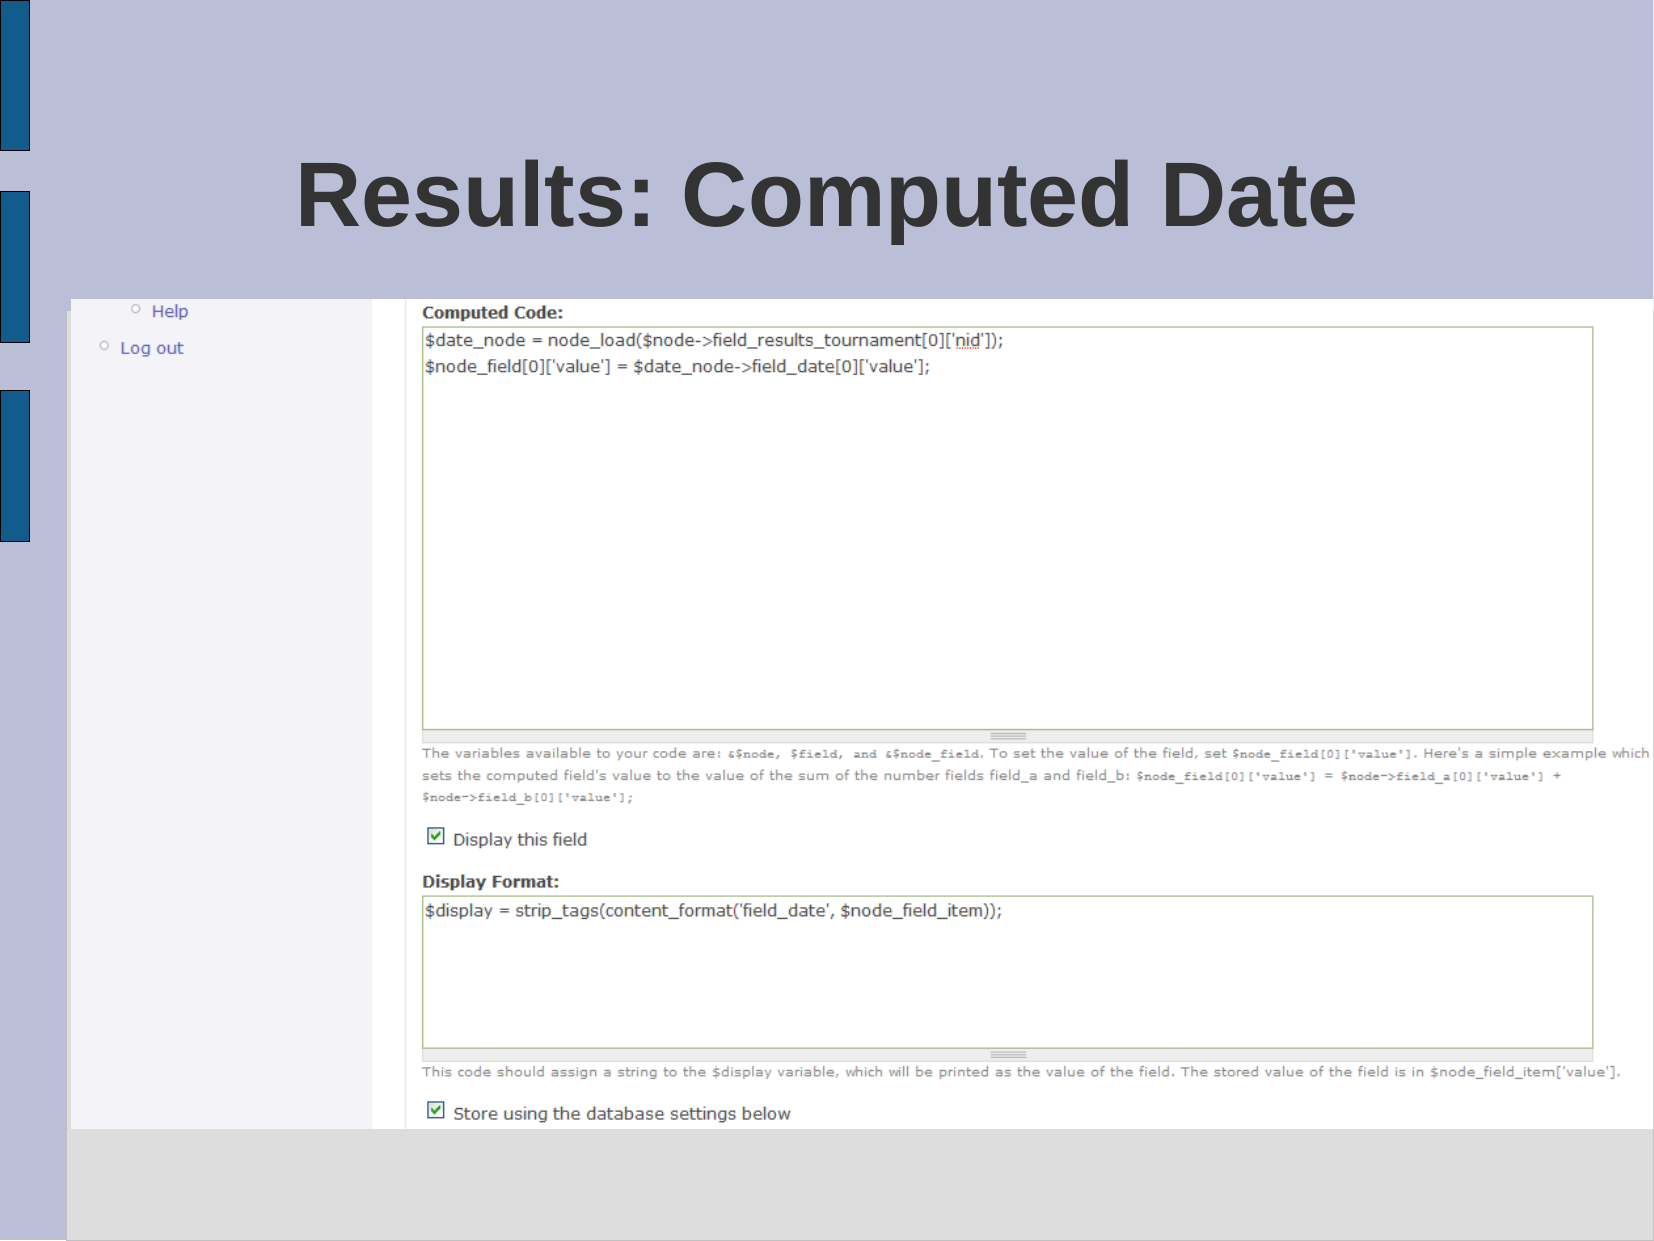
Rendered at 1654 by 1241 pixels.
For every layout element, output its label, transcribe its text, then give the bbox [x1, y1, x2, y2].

picture [71, 299, 1654, 1129]
title Results: Computed Date [121, 91, 1534, 299]
